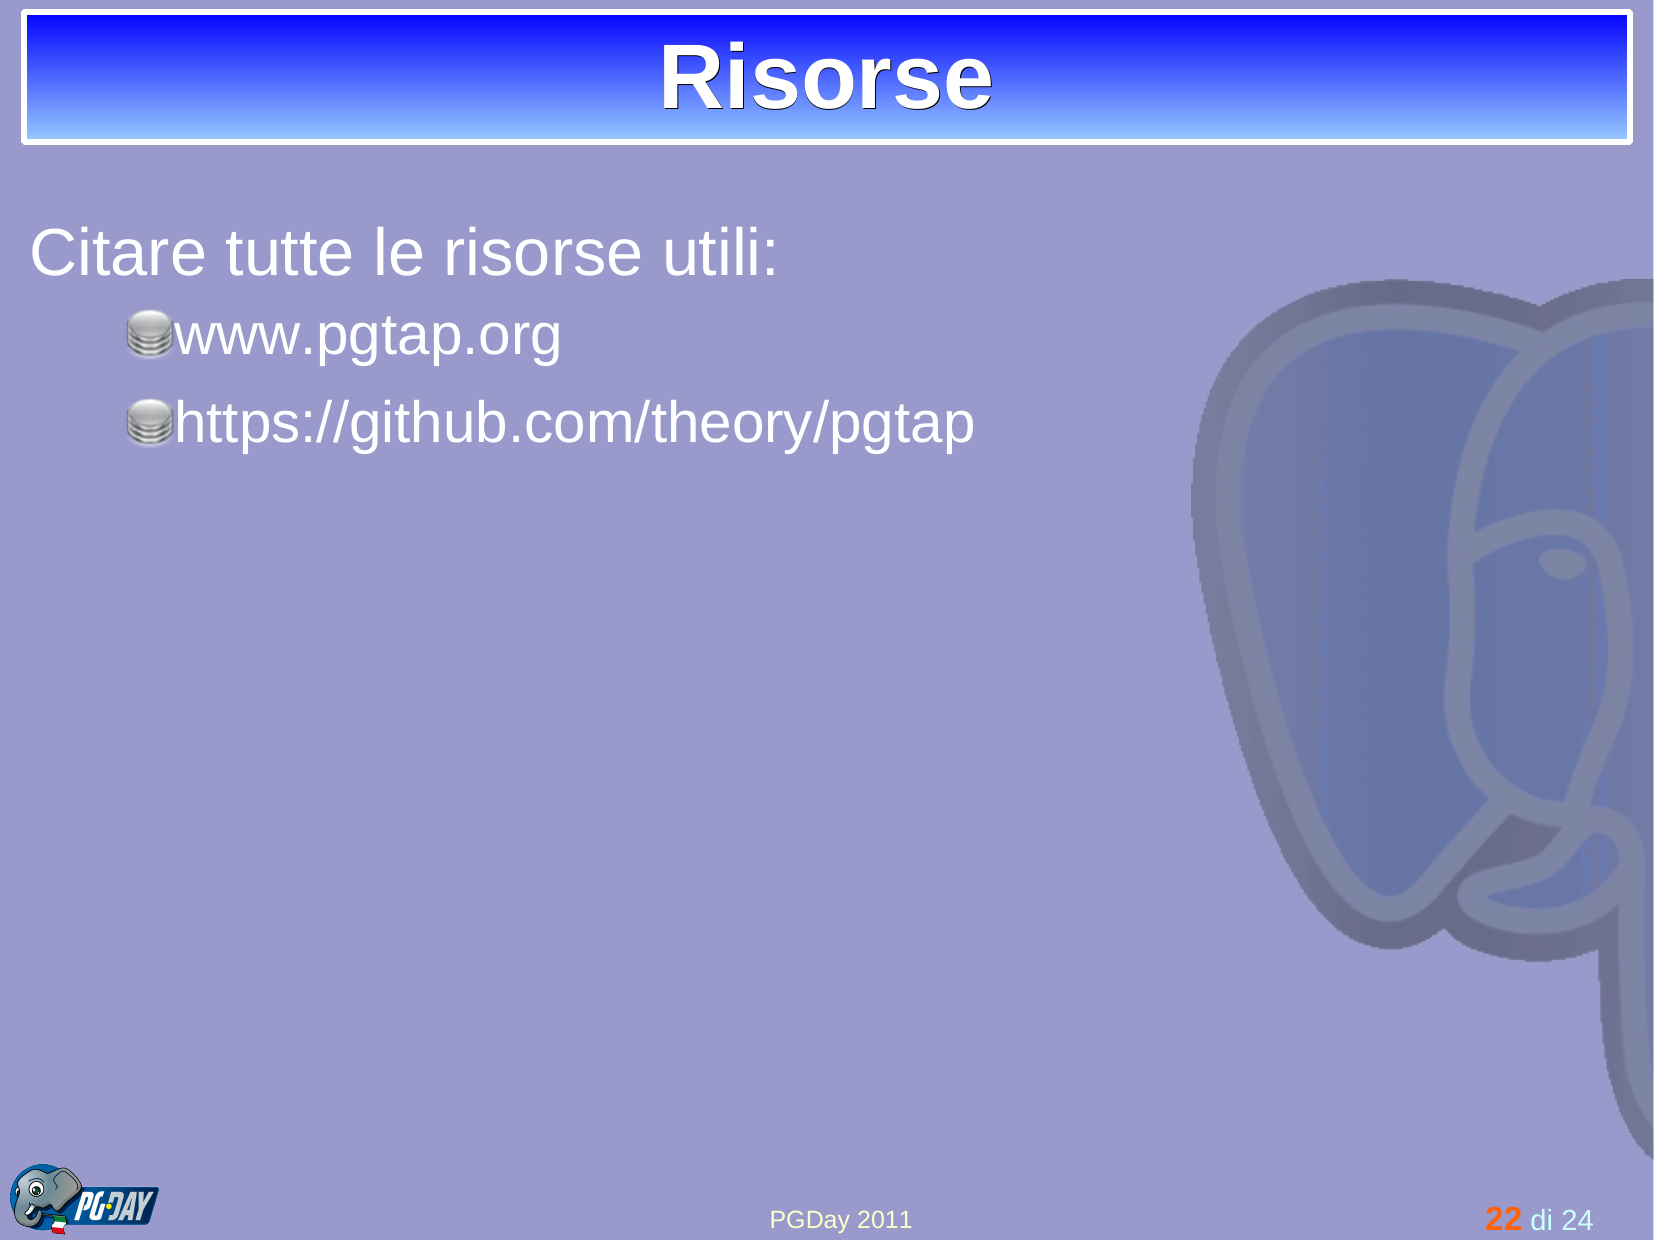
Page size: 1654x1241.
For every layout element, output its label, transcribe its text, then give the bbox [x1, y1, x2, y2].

title Risorse [23, 19, 1630, 135]
picture [1191, 279, 1654, 1182]
picture [9, 1163, 160, 1236]
list Citare tutte le risorse utili: www.pgtap.org https://github.com/theory/pgtap [29, 215, 1625, 1137]
